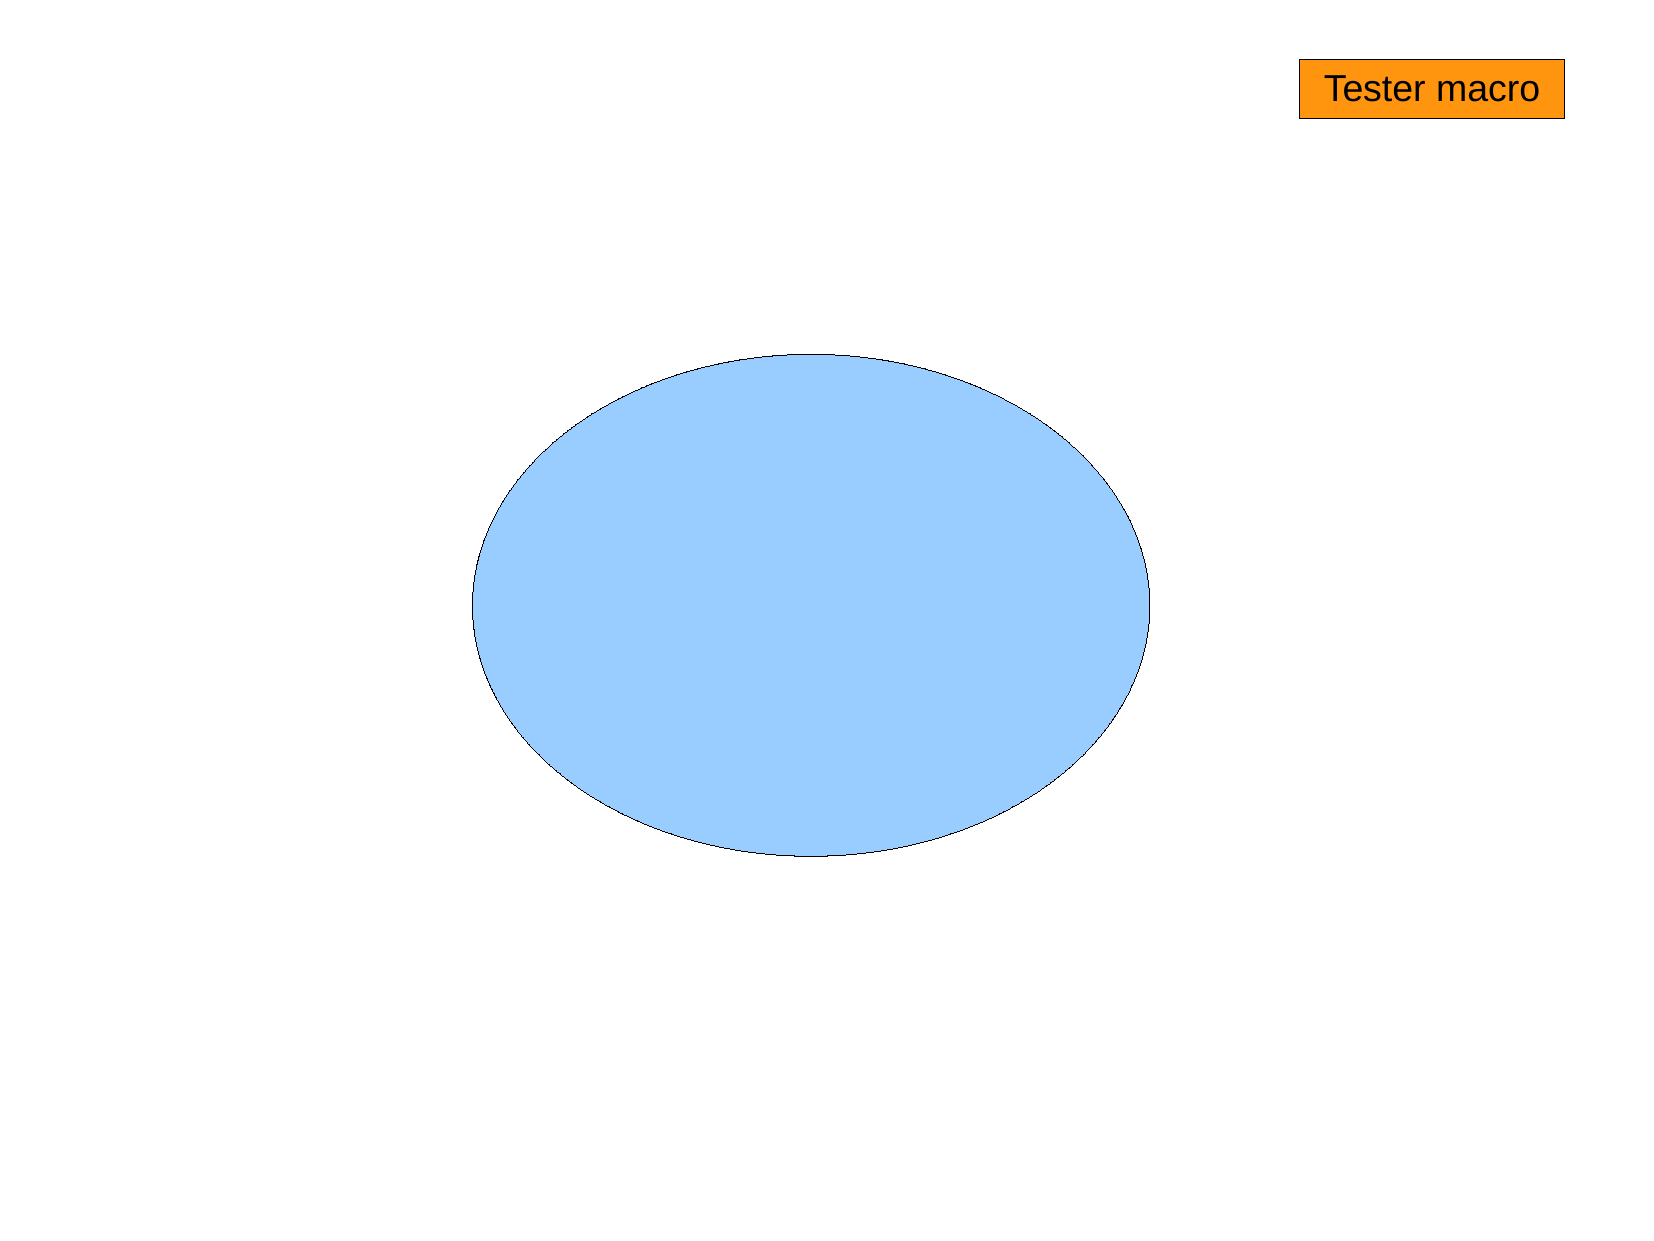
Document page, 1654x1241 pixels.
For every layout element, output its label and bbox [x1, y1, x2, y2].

text_box [472, 354, 1150, 857]
